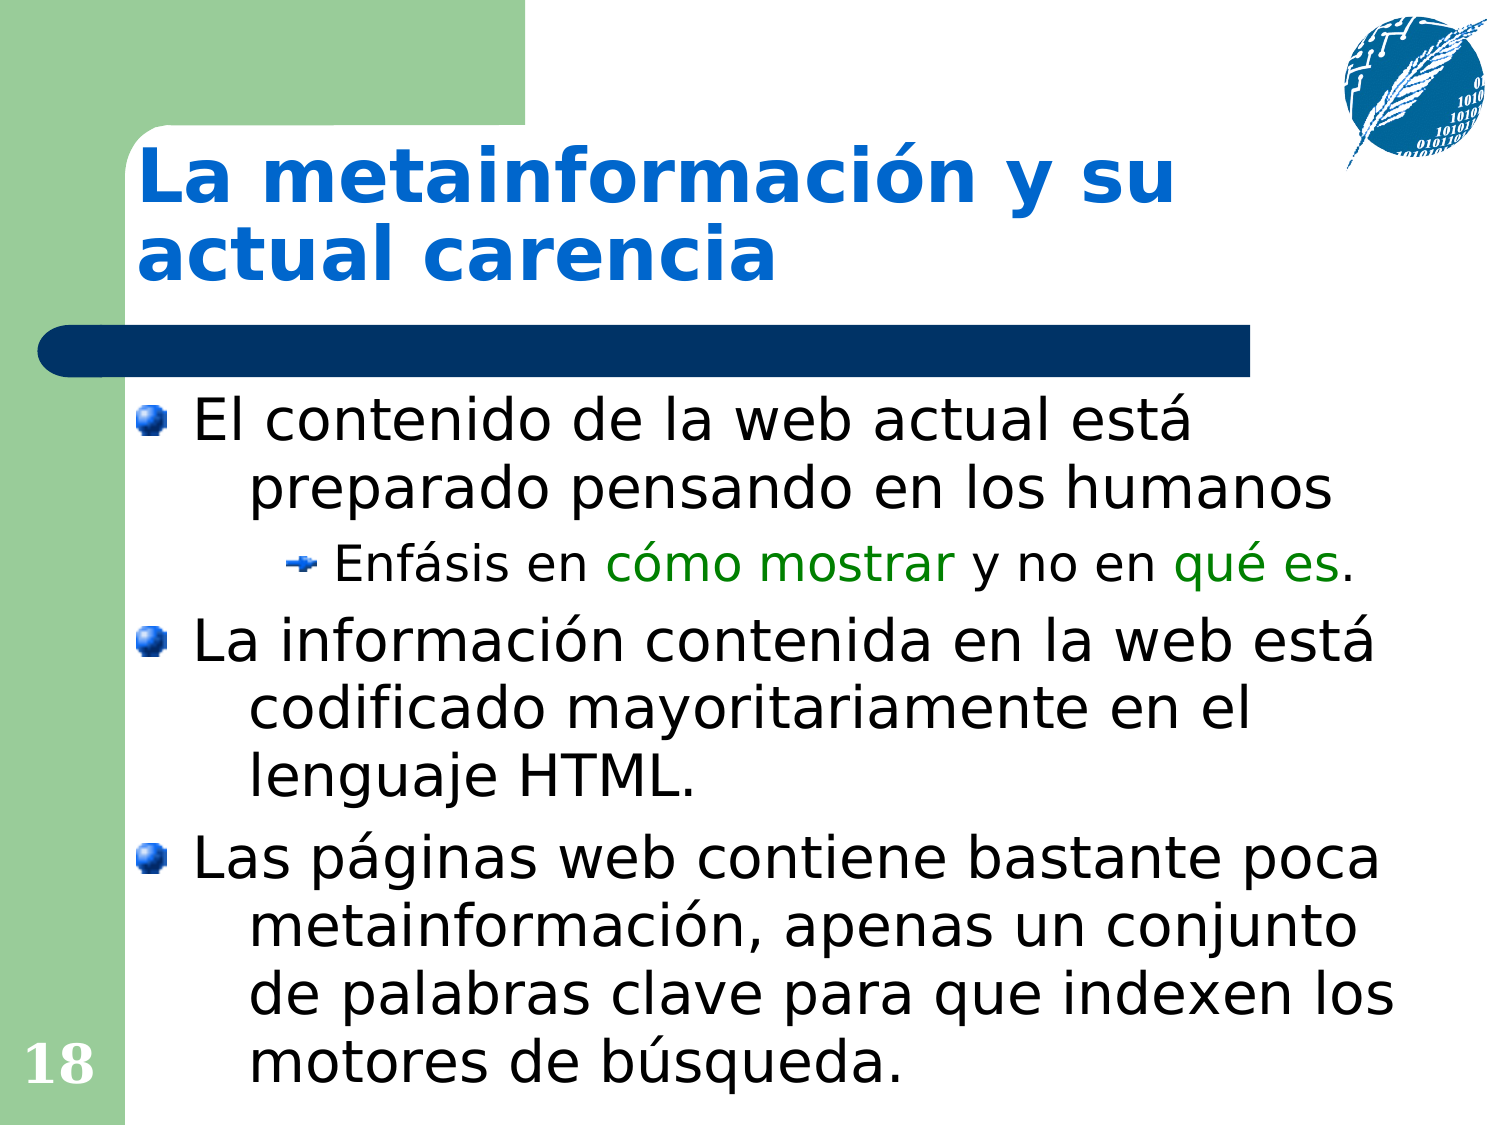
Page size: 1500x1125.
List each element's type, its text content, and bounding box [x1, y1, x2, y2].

picture [1416, 140, 1425, 149]
picture [1427, 138, 1431, 148]
list El contenido de la web actual está preparado pensando en los humanos Enfásis en cómo mostrar y no en qué es. La información contenida en la web está codificado mayoritariamente en el lenguaje HTML. Las páginas web contiene bastante poca metainformación, apenas un conjunto de palabras clave para que indexen los motores de búsqueda. [136, 386, 1399, 1108]
picture [1341, 15, 1487, 172]
title La metainformación y su actual carencia [135, 135, 1413, 301]
picture [1433, 139, 1440, 147]
picture [1436, 127, 1450, 136]
